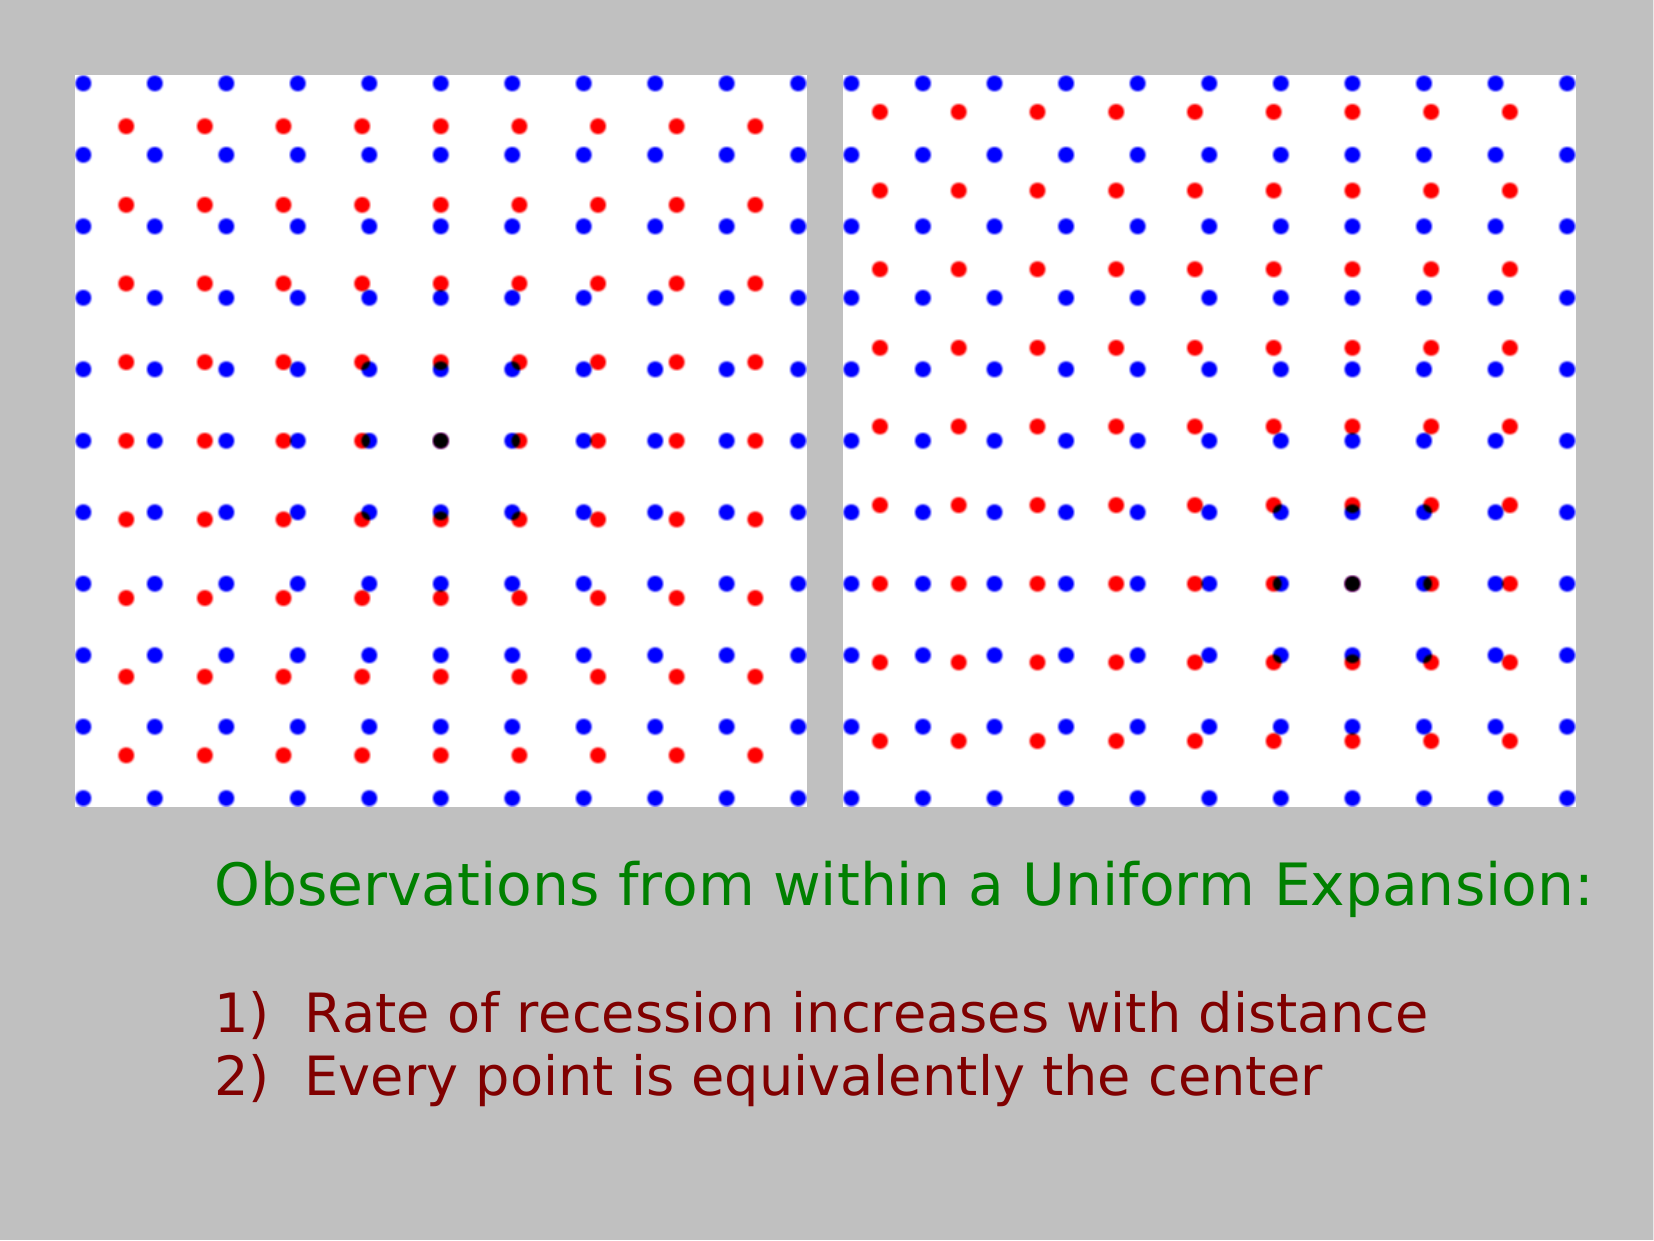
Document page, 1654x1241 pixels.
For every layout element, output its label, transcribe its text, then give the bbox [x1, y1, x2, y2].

picture [843, 75, 1576, 807]
text_box Observations from within a Uniform Expansion: 1) Rate of recession increases with distance 2) Every point is equivalently the center [199, 843, 1610, 1161]
picture [75, 75, 807, 807]
